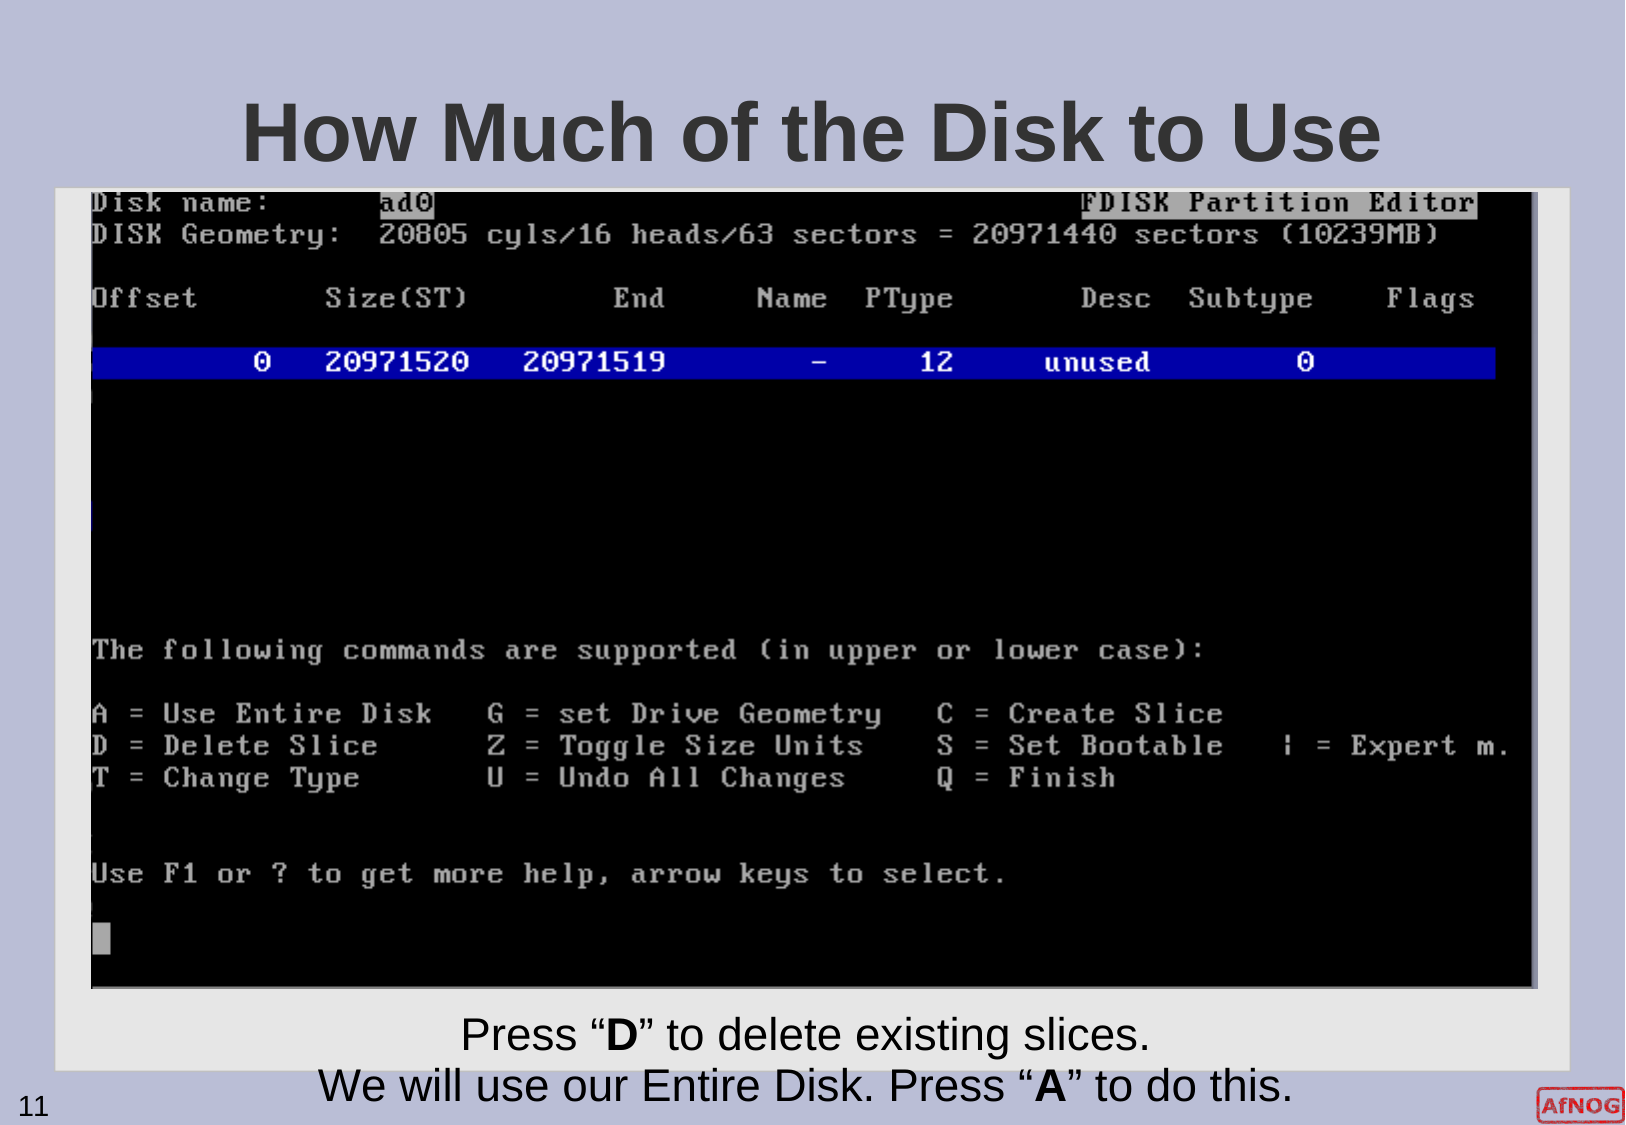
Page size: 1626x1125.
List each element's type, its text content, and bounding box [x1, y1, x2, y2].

picture [1535, 1085, 1626, 1125]
picture [91, 192, 1538, 989]
text_box Press “D” to delete existing slices. We will use our Entire Disk. Press “A” to do this. [82, 997, 1530, 1065]
text_box How Much of the Disk to Use [54, 44, 1571, 215]
